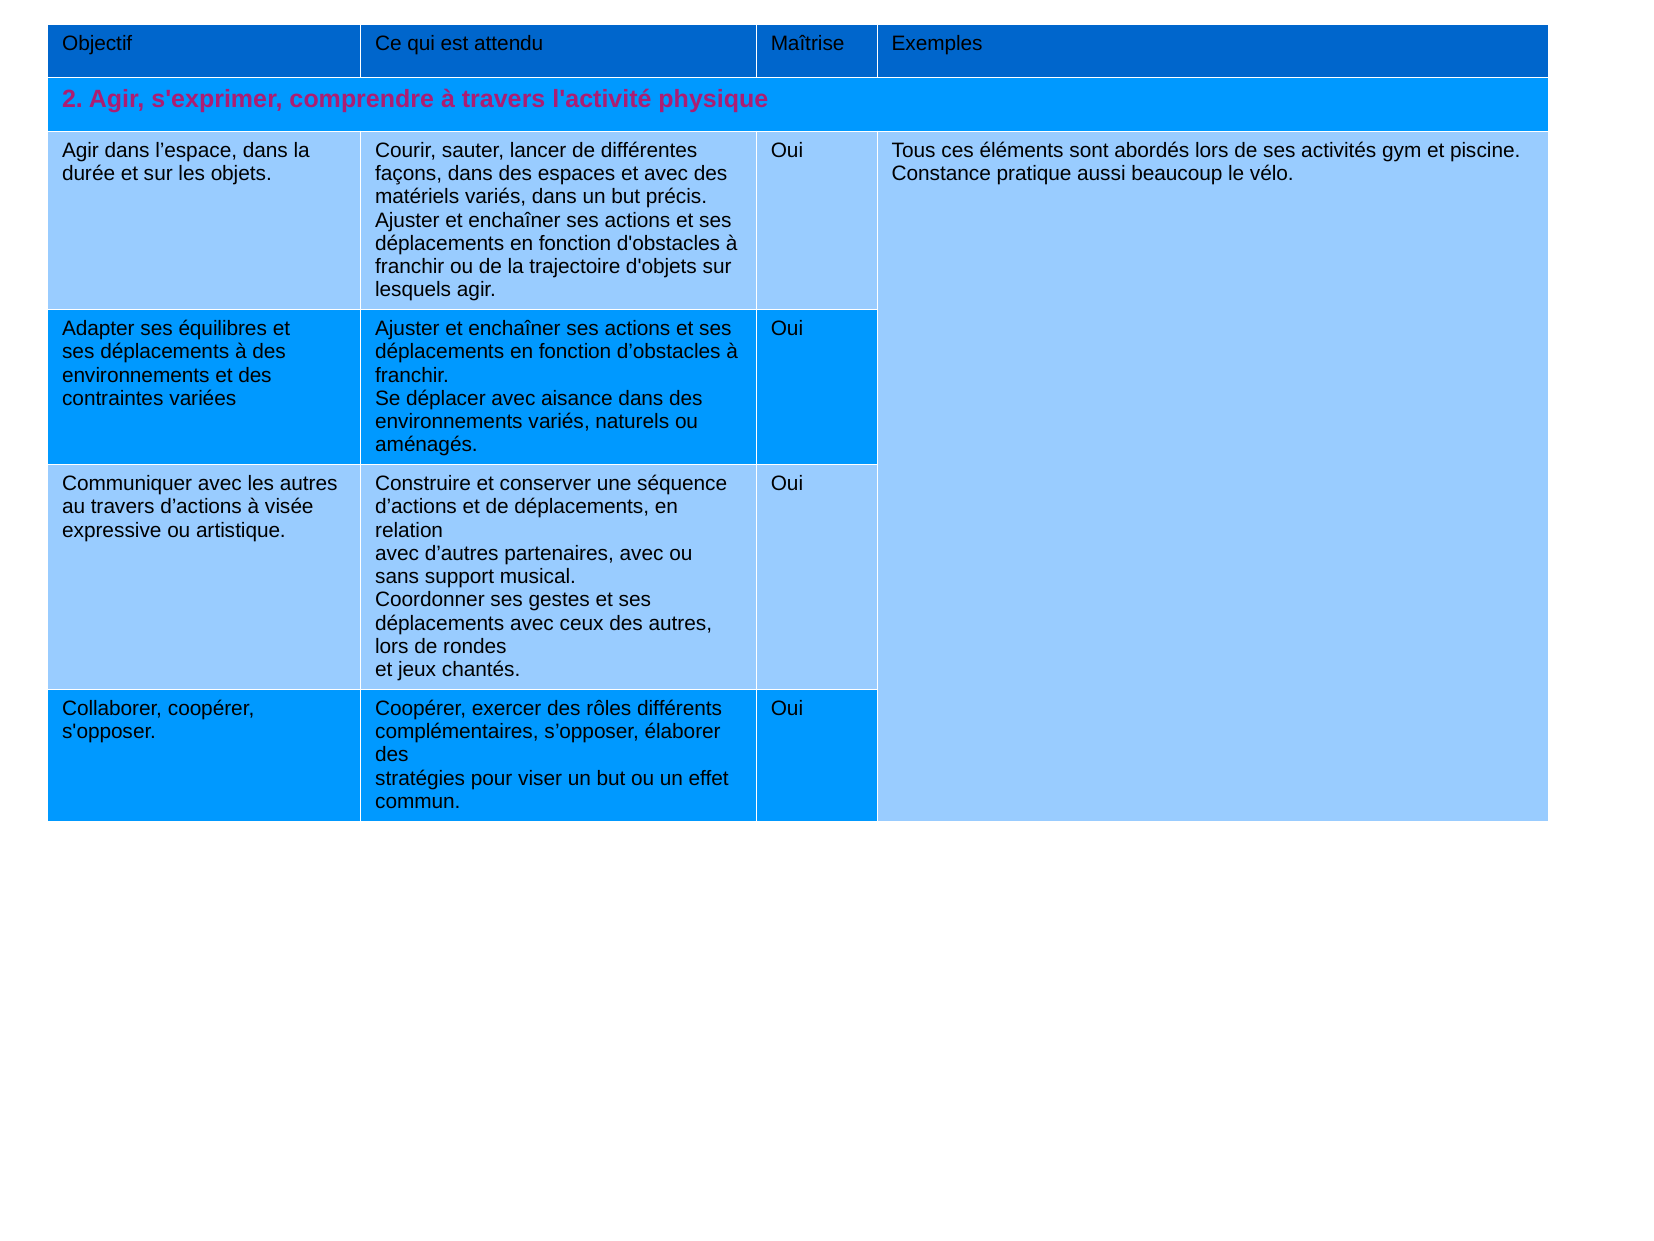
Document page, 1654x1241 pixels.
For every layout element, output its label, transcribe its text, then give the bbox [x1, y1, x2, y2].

table_cell Oui [757, 132, 877, 309]
table_header Ce qui est attendu [361, 25, 756, 77]
table_cell 2. Agir, s'exprimer, comprendre à travers l'activité physique [48, 78, 1548, 131]
table_cell Communiquer avec les autres au travers d’actions à visée expressive ou artistique. [48, 465, 360, 689]
table_cell Oui [757, 690, 877, 821]
table_cell Collaborer, coopérer, s'opposer. [48, 690, 360, 821]
table_header Exemples [878, 25, 1548, 77]
table_cell Ajuster et enchaîner ses actions et ses déplacements en fonction d’obstacles à franchir. Se déplacer avec aisance dans des environnements variés, naturels ou aménagés. [361, 310, 756, 464]
table_cell Coopérer, exercer des rôles différents complémentaires, s’opposer, élaborer des stratégies pour viser un but ou un effet commun. [361, 690, 756, 821]
table_cell Construire et conserver une séquence d’actions et de déplacements, en relation avec d’autres partenaires, avec ou sans support musical. Coordonner ses gestes et ses déplacements avec ceux des autres, lors de rondes et jeux chantés. [361, 465, 756, 689]
table_cell Agir dans l’espace, dans la durée et sur les objets. [48, 132, 360, 309]
table_header Maîtrise [757, 25, 877, 77]
table_cell Tous ces éléments sont abordés lors de ses activités gym et piscine. Constance pratique aussi beaucoup le vélo. [878, 132, 1548, 821]
table_header Objectif [48, 25, 360, 77]
table_cell Adapter ses équilibres et ses déplacements à des environnements et des contraintes variées [48, 310, 360, 464]
table_cell Courir, sauter, lancer de différentes façons, dans des espaces et avec des matériels variés, dans un but précis. Ajuster et enchaîner ses actions et ses déplacements en fonction d'obstacles à franchir ou de la trajectoire d'objets sur lesquels agir. [361, 132, 756, 309]
table_cell Oui [757, 310, 877, 464]
table_cell Oui [757, 465, 877, 689]
